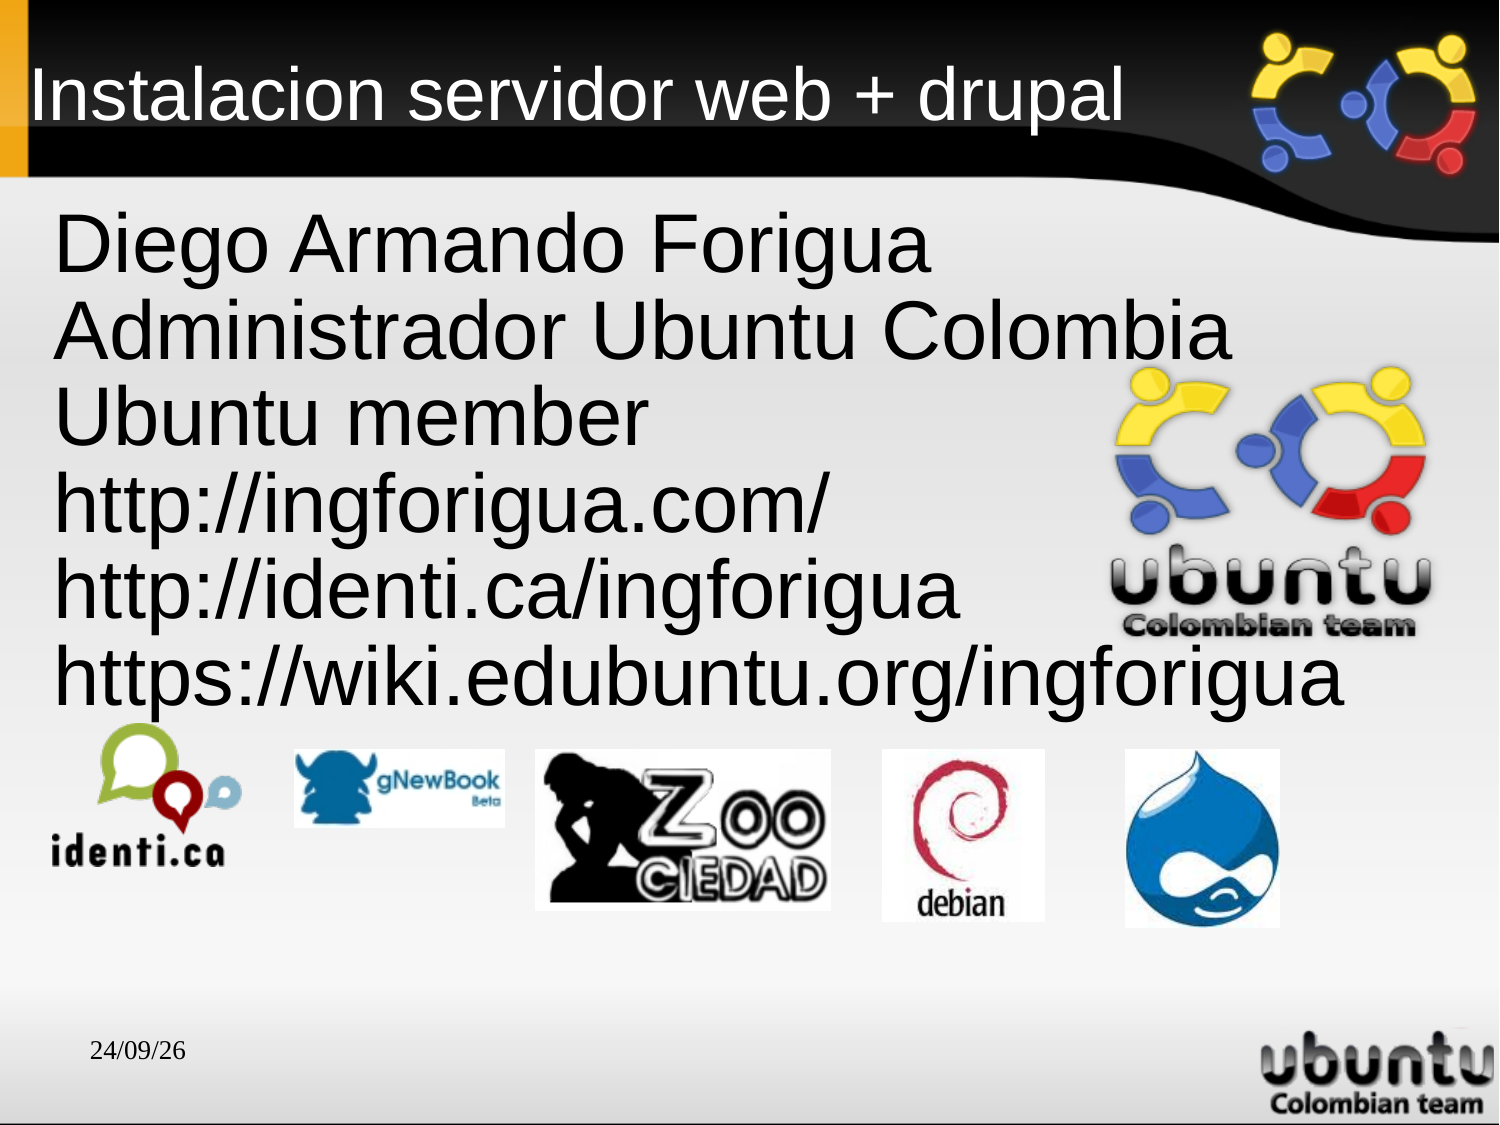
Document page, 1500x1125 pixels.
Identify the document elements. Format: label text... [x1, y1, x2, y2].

title Instalacion servidor web + drupal [28, 0, 1379, 190]
subtitle Diego Armando Forigua Administrador Ubuntu Colombia Ubuntu member http://ingforigua.com/ http://identi.ca/ingforigua https://wiki.edubuntu.org/ingforigua [53, 195, 1404, 1001]
picture [0, 0, 1499, 1125]
